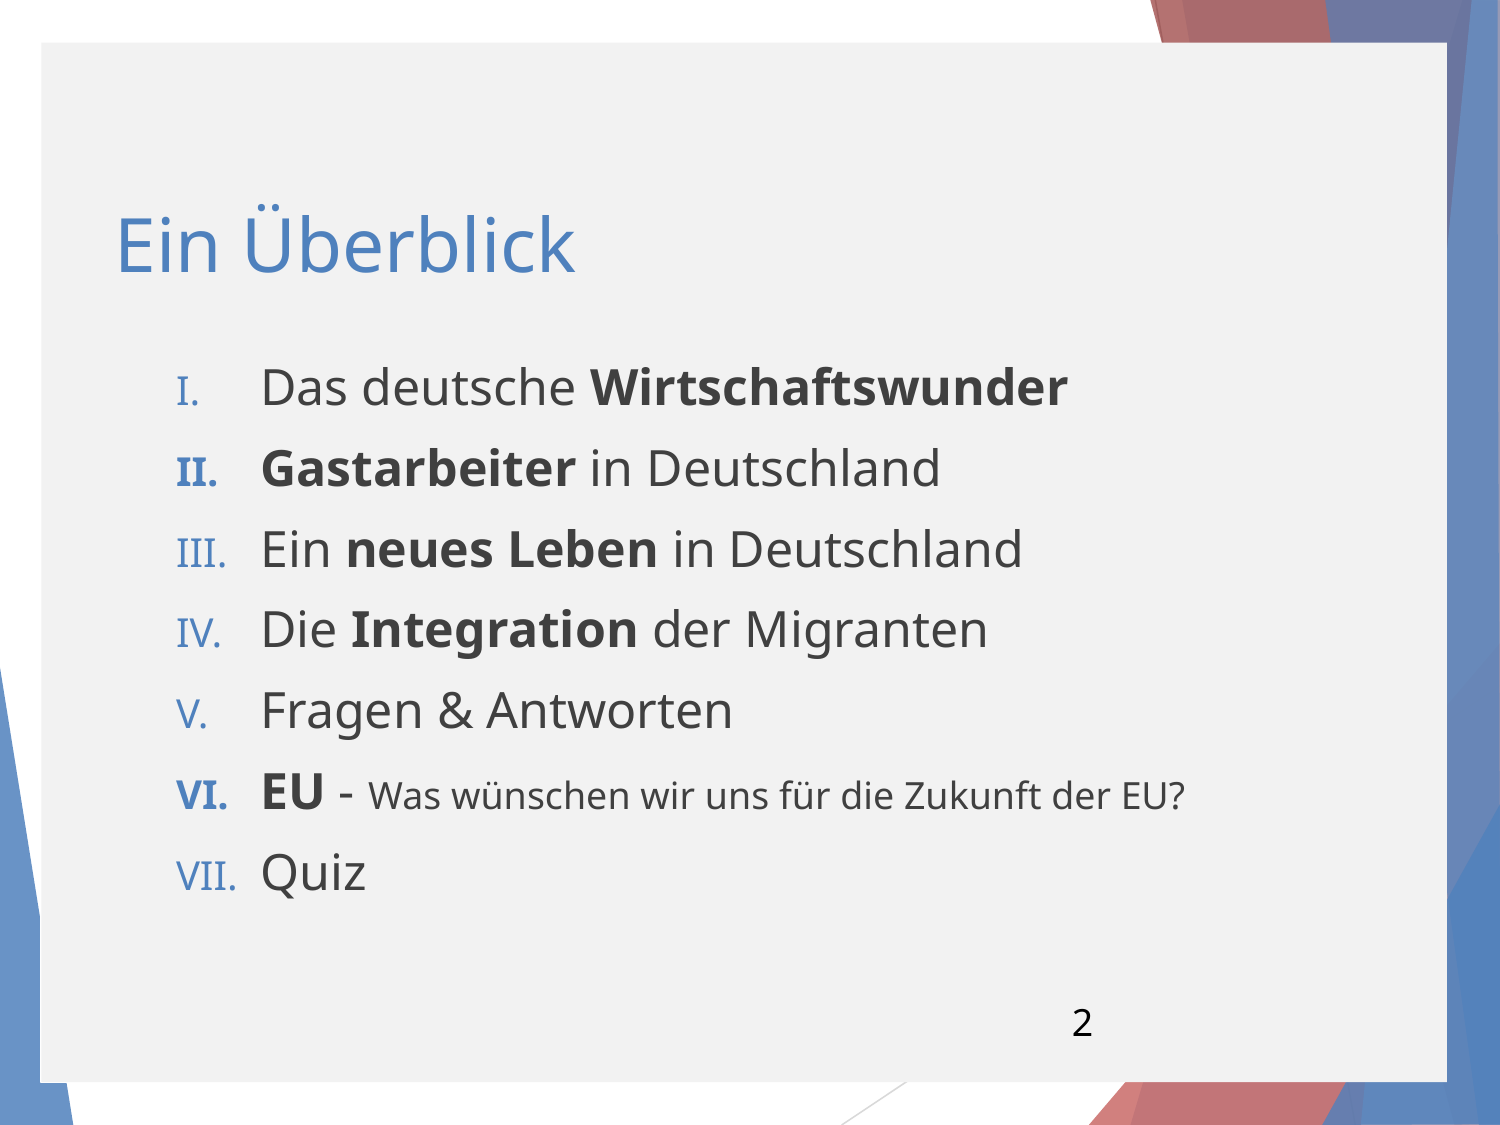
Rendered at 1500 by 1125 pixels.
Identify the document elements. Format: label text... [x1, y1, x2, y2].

list Das deutsche Wirtschaftswunder Gastarbeiter in Deutschland Ein neues Leben in Deutschland Die Integration der Migranten Fragen & Antworten EU - Was wünschen wir uns für die Zukunft der EU? Quiz [161, 267, 1366, 953]
title Ein Überblick [99, 99, 1142, 317]
slide_number <Nummer> [1057, 991, 1142, 1051]
